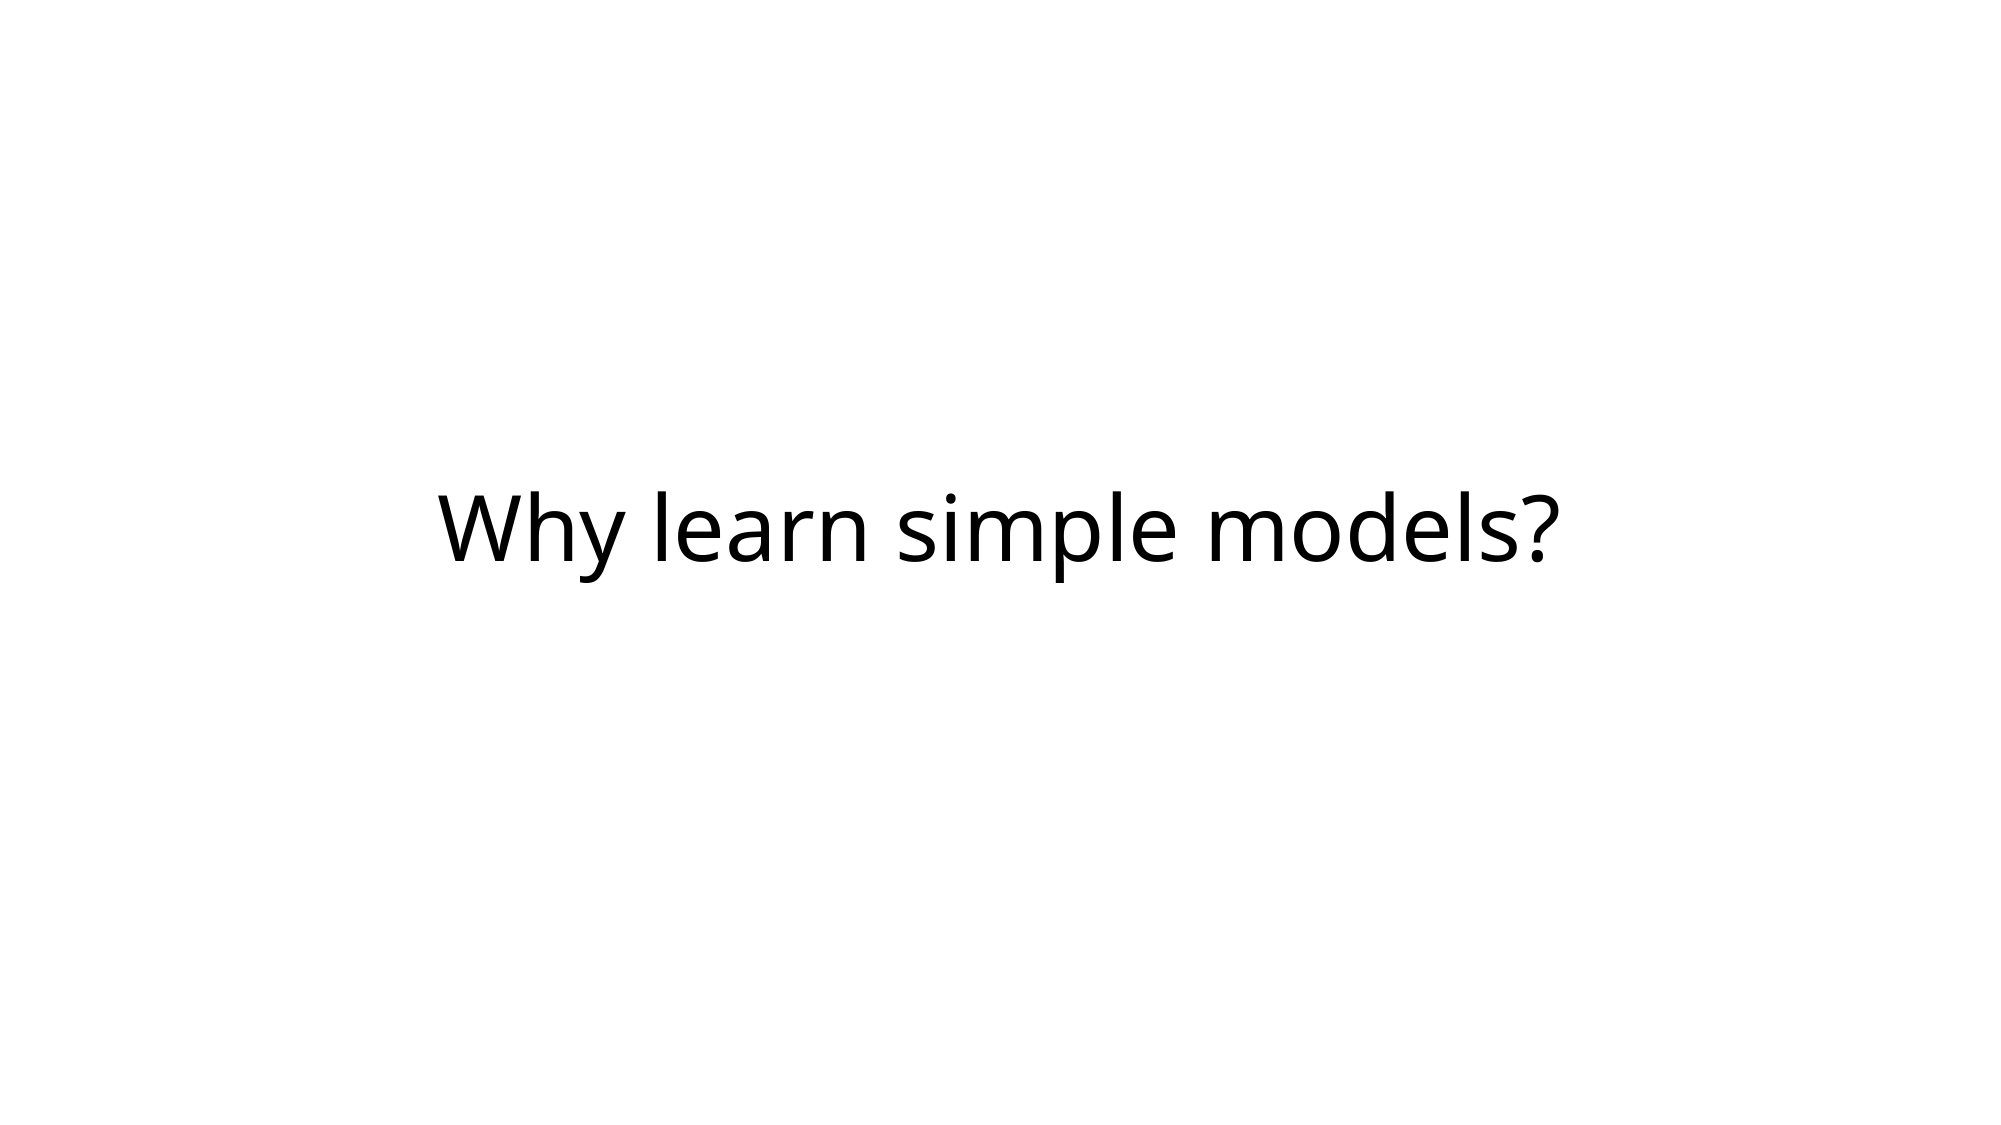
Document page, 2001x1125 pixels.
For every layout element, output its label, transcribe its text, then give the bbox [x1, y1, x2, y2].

title Why learn simple models? [137, 423, 1863, 641]
